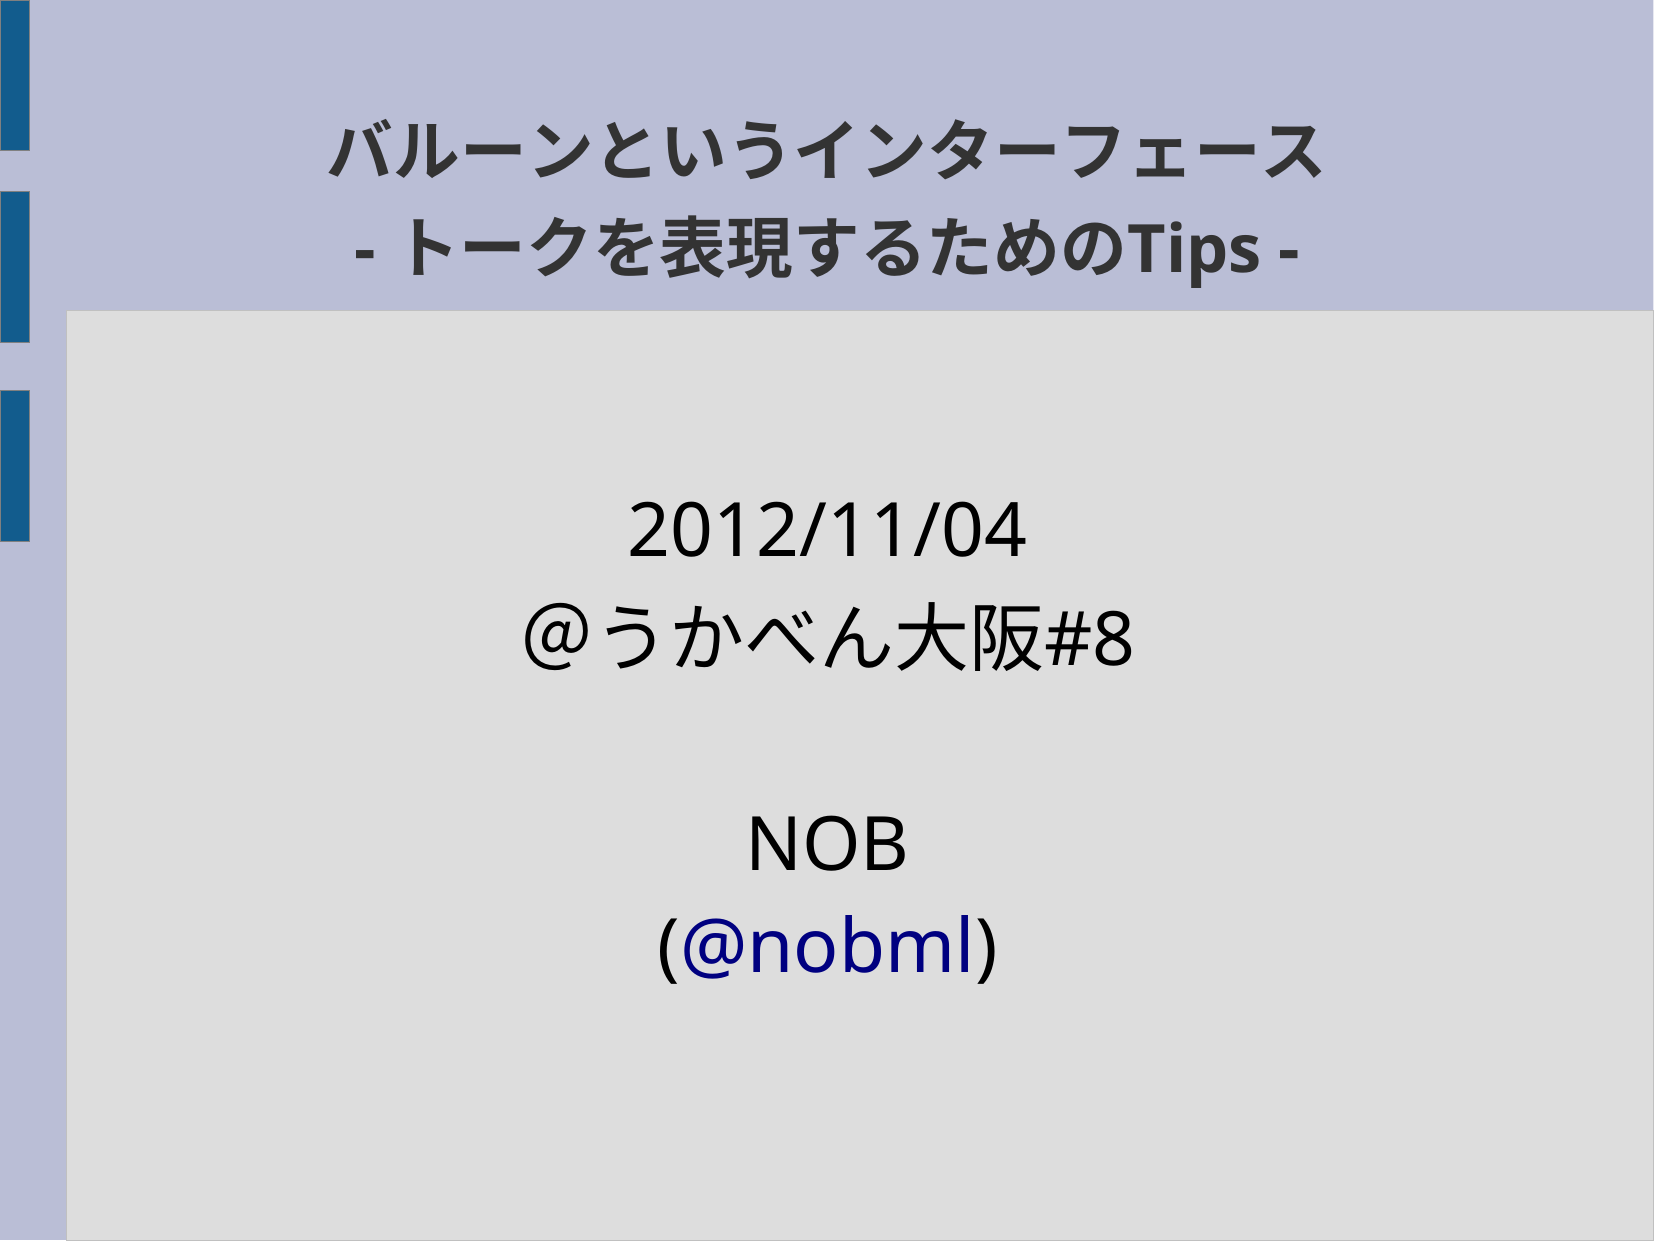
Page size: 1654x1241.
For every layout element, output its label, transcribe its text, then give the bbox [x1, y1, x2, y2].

subtitle 2012/11/04 ＠うかべん大阪#8 NOB (@nobml) [121, 344, 1534, 1127]
title バルーンというインターフェース - トークを表現するためのTips - [121, 91, 1534, 299]
